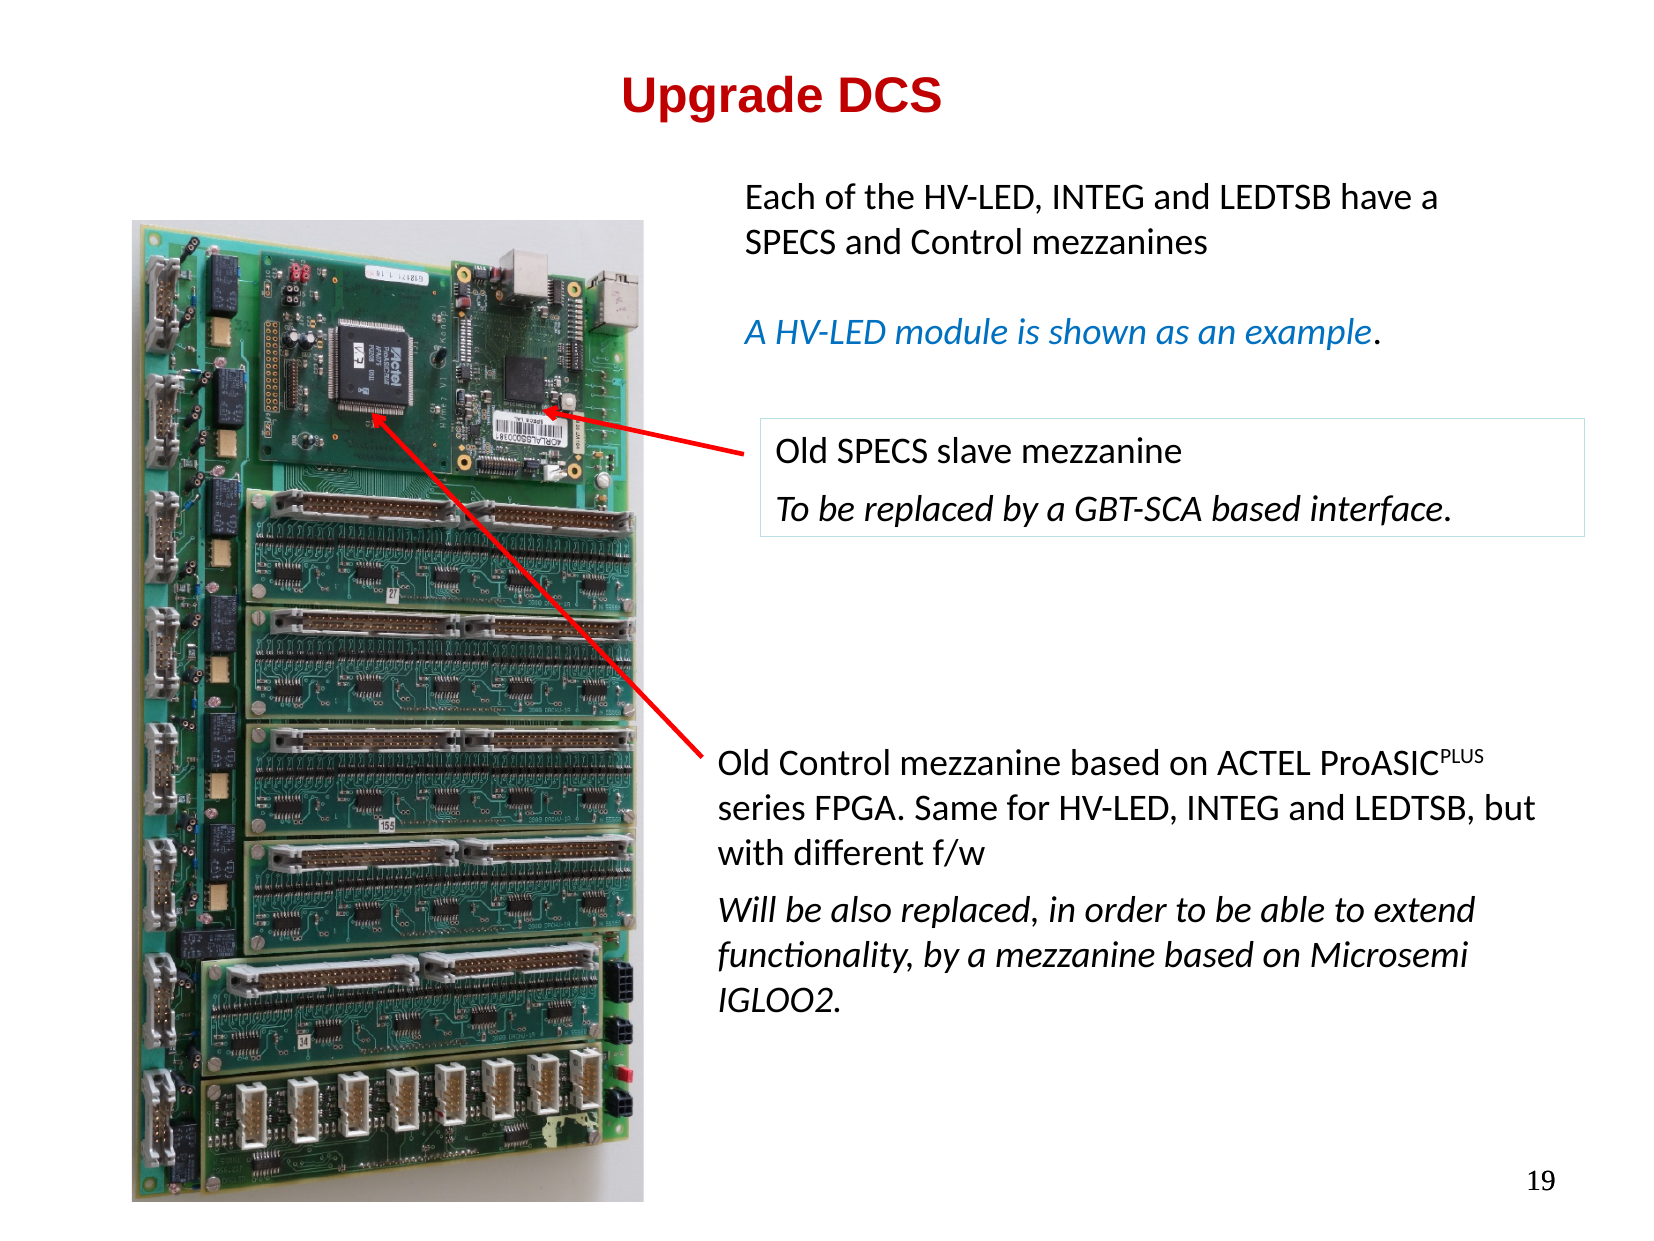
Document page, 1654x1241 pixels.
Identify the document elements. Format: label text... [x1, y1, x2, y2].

text_box Upgrade DCS [606, 55, 958, 130]
slide_number <numéro> [1185, 1153, 1571, 1241]
picture [131, 220, 644, 1202]
text_box Each of the HV-LED, INTEG and LEDTSB have a SPECS and Control mezzanines A HV-LED module is shown as an example. [730, 164, 1530, 360]
text_box Old SPECS slave mezzanine To be replaced by a GBT-SCA based interface. [760, 418, 1585, 537]
text_box Old Control mezzanine based on ACTEL ProASICPLUS series FPGA. Same for HV-LED, INTEG and LEDTSB, but with different f/w Will be also replaced, in order to be able to extend functionality, by a mezzanine based on Microsemi IGLOO2. [702, 730, 1557, 1028]
